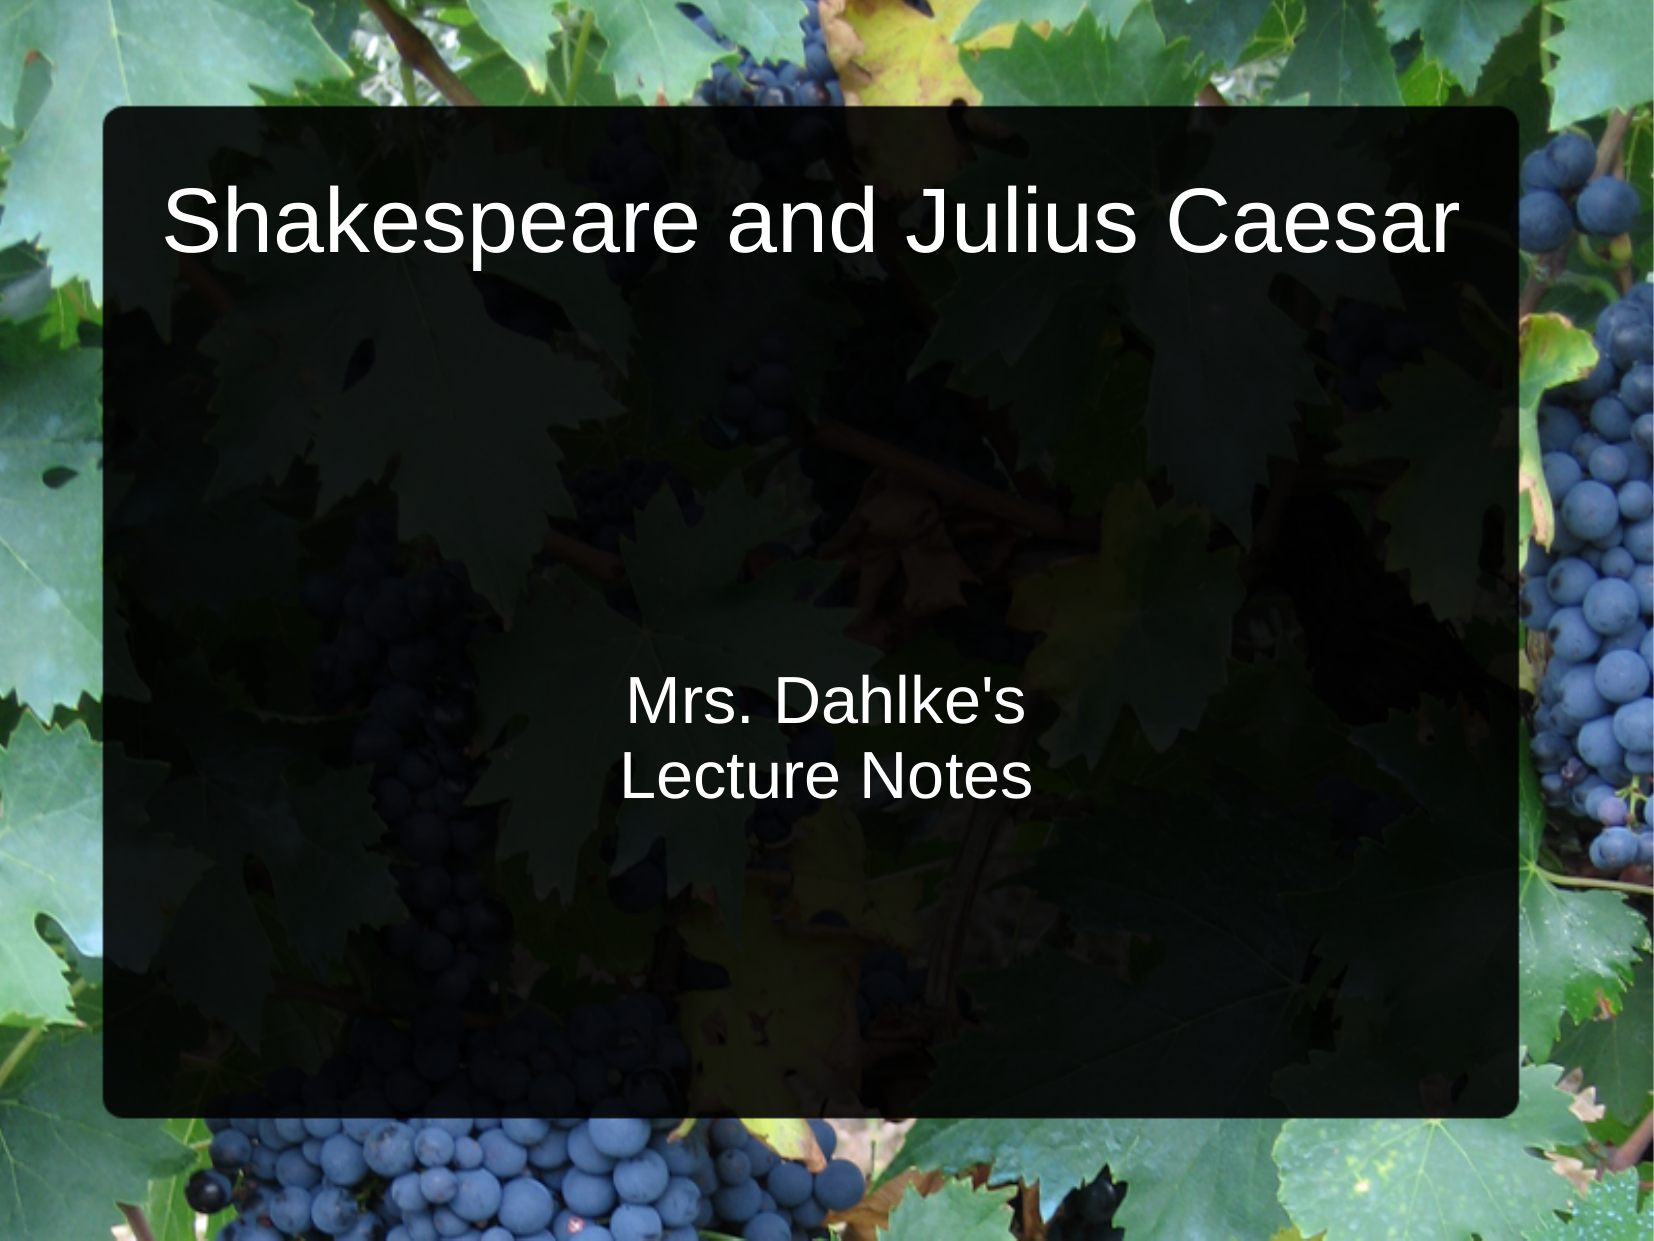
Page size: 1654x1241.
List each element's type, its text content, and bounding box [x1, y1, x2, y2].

subtitle Mrs. Dahlke's Lecture Notes [177, 391, 1477, 1086]
title Shakespeare and Julius Caesar [118, 125, 1506, 318]
picture [0, 0, 1654, 1241]
